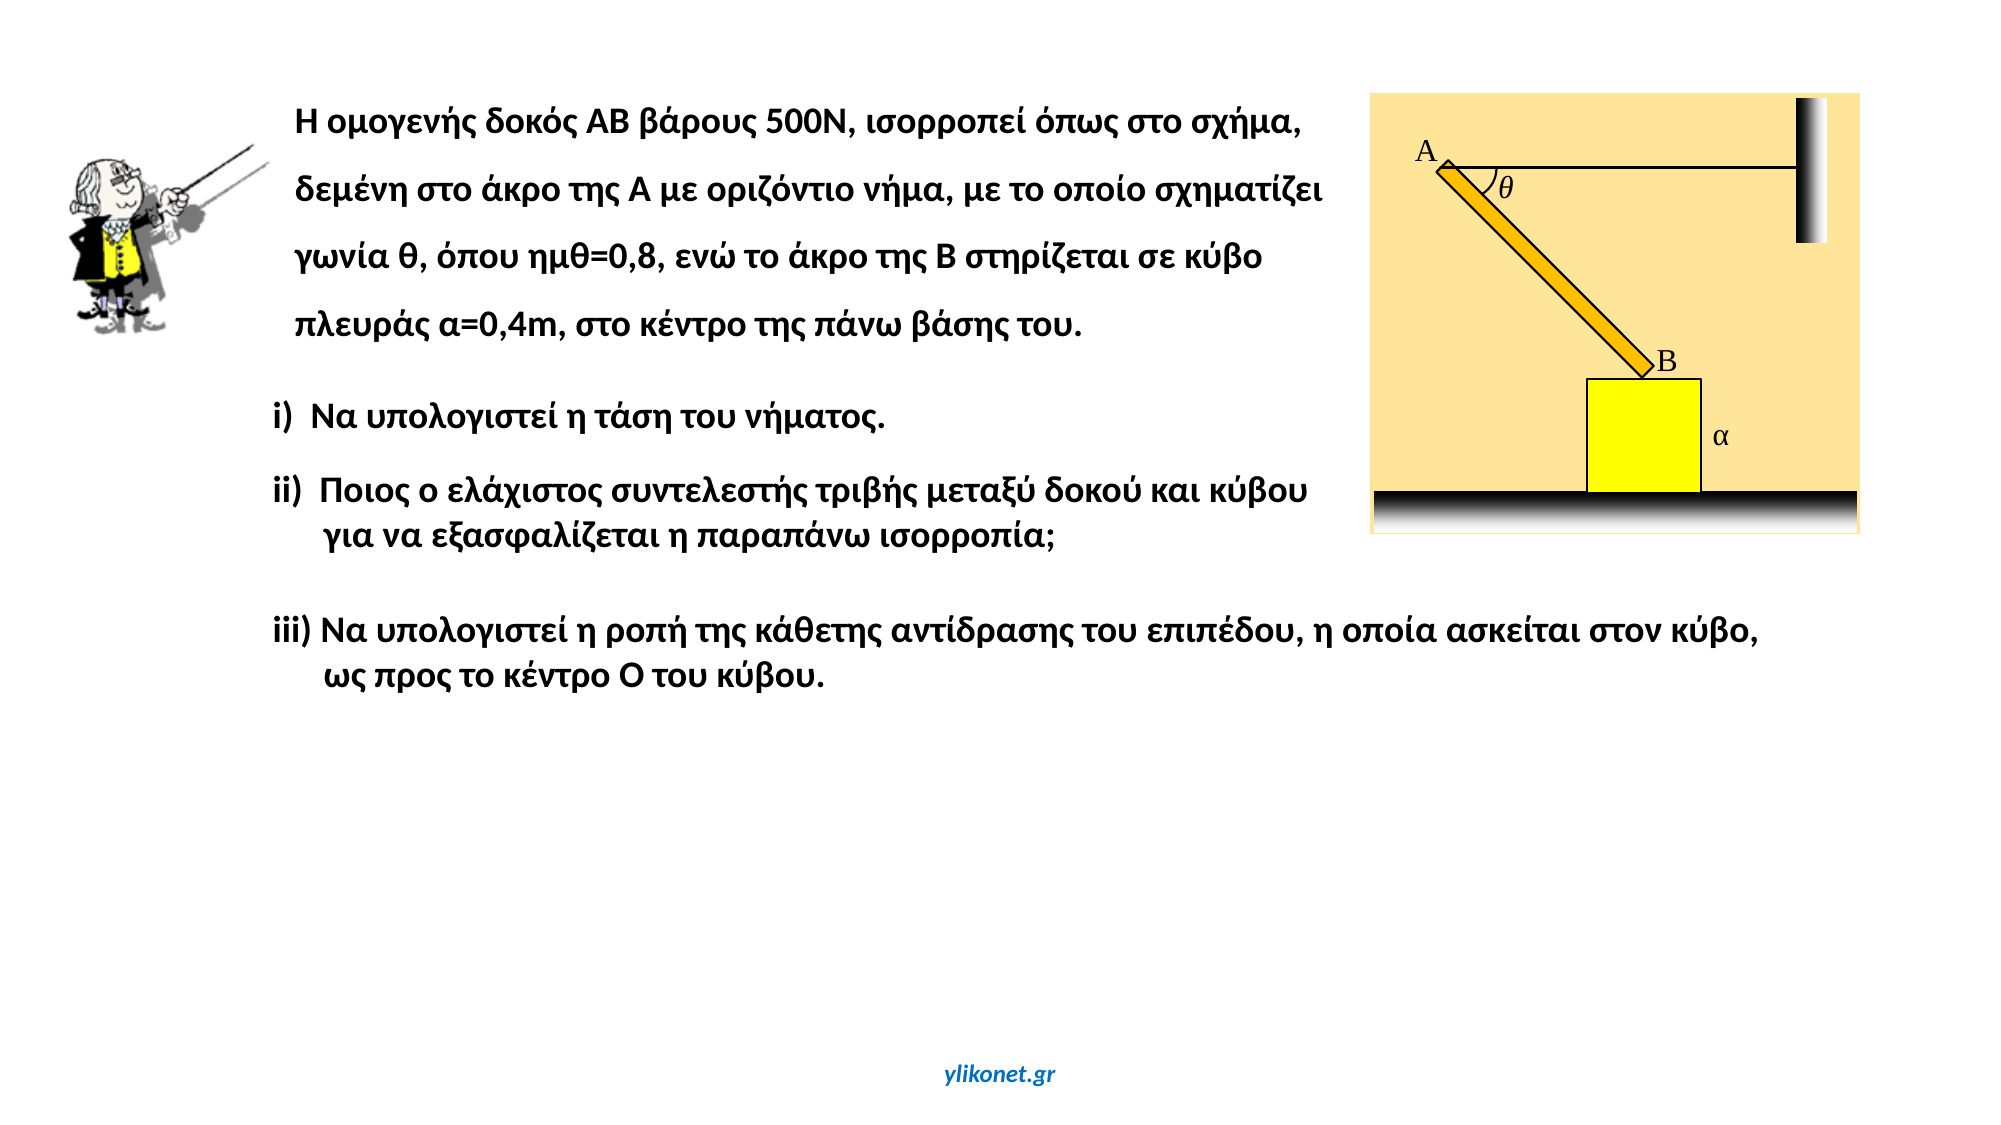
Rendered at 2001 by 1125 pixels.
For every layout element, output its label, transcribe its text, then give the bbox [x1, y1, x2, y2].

text_box i) Να υπολογιστεί η τάση του νήματος. [257, 383, 1330, 445]
text_box Η ομογενής δοκός ΑΒ βάρους 500Ν, ισορροπεί όπως στο σχήμα, δεμένη στο άκρο της Α με οριζόντιο νήμα, με το οποίο σχηματίζει γωνία θ, όπου ημθ=0,8, ενώ το άκρο της Β στηρίζεται σε κύβο πλευράς α=0,4m, στο κέντρο της πάνω βάσης του. [279, 66, 1352, 348]
chart [1369, 93, 1861, 535]
picture [56, 139, 258, 332]
text_box iii) Να υπολογιστεί η ροπή της κάθετης αντίδρασης του επιπέδου, η οποία ασκείται στον κύβο, ως προς το κέντρο Ο του κύβου. [257, 597, 1806, 704]
text_box ylikonet.gr [683, 1042, 1317, 1103]
text_box ii) Ποιος ο ελάχιστος συντελεστής τριβής μεταξύ δοκού και κύβου για να εξασφαλίζεται η παραπάνω ισορροπία; [257, 457, 1330, 564]
